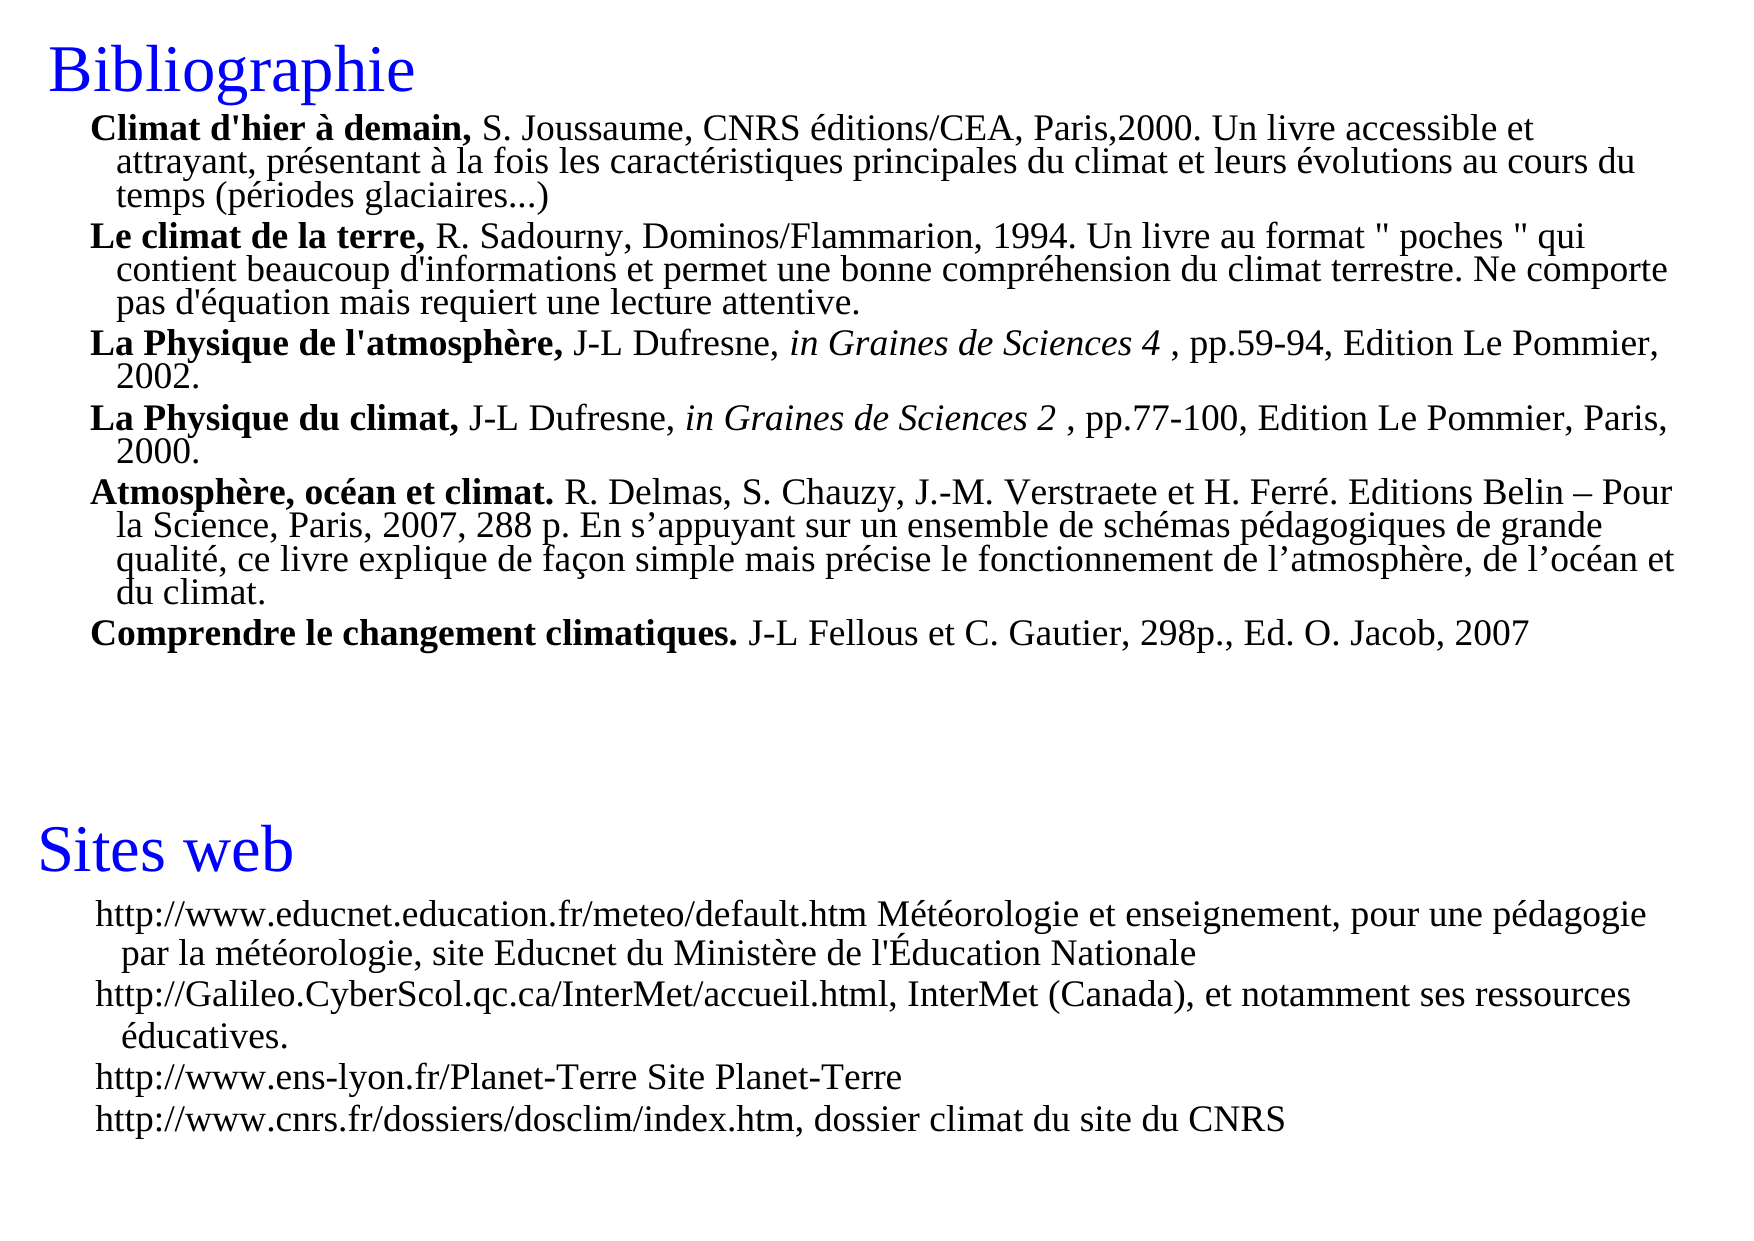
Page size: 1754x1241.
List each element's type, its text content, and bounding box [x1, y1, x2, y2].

title Bibliographie [34, 17, 1426, 126]
list Climat d'hier à demain, S. Joussaume, CNRS éditions/CEA, Paris,2000. Un livre accessible et attrayant, présentant à la fois les caractéristiques principales du climat et leurs évolutions au cours du temps (périodes glaciaires...) Le climat de la terre, R. Sadourny, Dominos/Flammarion, 1994. Un livre au format " poches " qui contient beaucoup d'informations et permet une bonne compréhension du climat terrestre. Ne comporte pas d'équation mais requiert une lecture attentive. La Physique de l'atmosphère, J-L Dufresne, in Graines de Sciences 4 , pp.59-94, Edition Le Pommier, 2002. La Physique du climat, J-L Dufresne, in Graines de Sciences 2 , pp.77-100, Edition Le Pommier, Paris, 2000. Atmosphère, océan et climat. R. Delmas, S. Chauzy, J.-M. Verstraete et H. Ferré. Editions Belin – Pour la Science, Paris, 2007, 288 p. En s’appuyant sur un ensemble de schémas pédagogiques de grande qualité, ce livre explique de façon simple mais précise le fonctionnement de l’atmosphère, de l’océan et du climat. Comprendre le changement climatiques. J-L Fellous et C. Gautier, 298p., Ed. O. Jacob, 2007 [75, 106, 1699, 819]
text_box Sites web [22, 807, 1414, 894]
text_box http://www.educnet.education.fr/meteo/default.htm Météorologie et enseignement, pour une pédagogie par la météorologie, site Educnet du Ministère de l'Éducation Nationale http://Galileo.CyberScol.qc.ca/InterMet/accueil.html, InterMet (Canada), et notamment ses ressources éducatives. http://www.ens-lyon.fr/Planet-Terre Site Planet-Terre http://www.cnrs.fr/dossiers/dosclim/index.htm, dossier climat du site du CNRS [95, 895, 1658, 1140]
